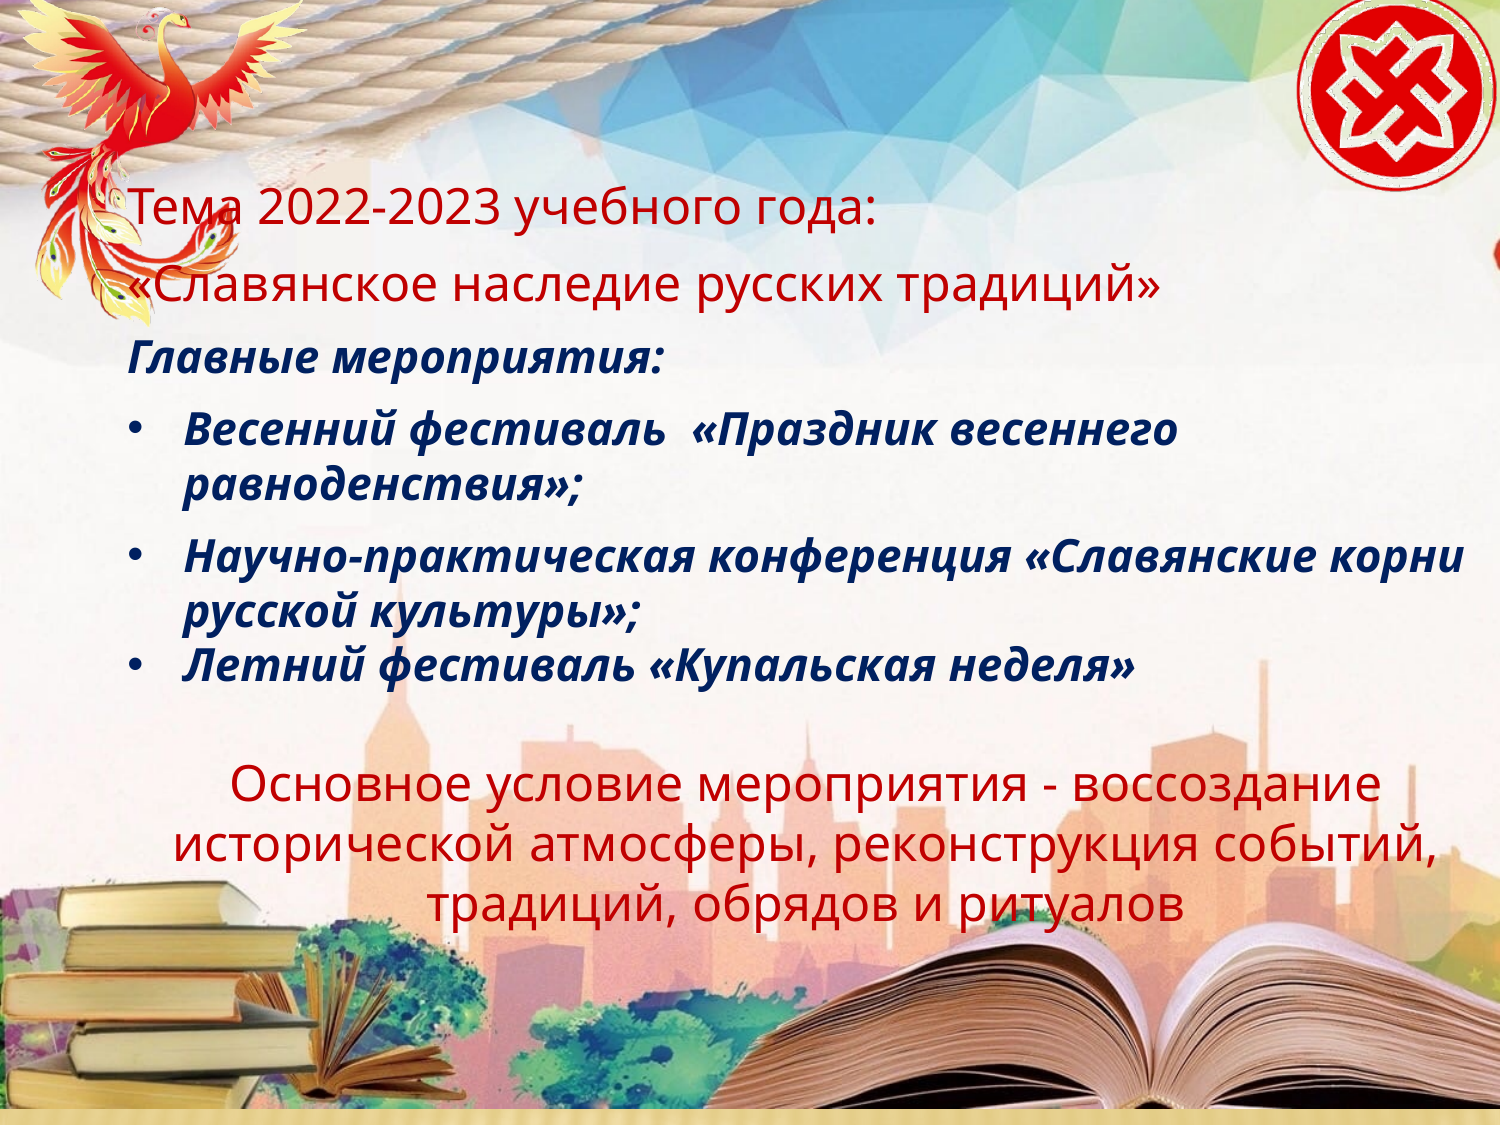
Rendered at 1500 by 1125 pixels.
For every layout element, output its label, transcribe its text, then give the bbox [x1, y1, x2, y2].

picture [0, 0, 1500, 1125]
text_box Тема 2022-2023 учебного года: «Славянское наследие русских традиций» Главные мероприятия: Весенний фестиваль «Праздник весеннего равноденствия»; Научно-практическая конференция «Славянские корни русской культуры»; Летний фестиваль «Купальская неделя» Основное условие мероприятия - воссоздание исторической атмосферы, реконструкция событий, традиций, обрядов и ритуалов [112, 16, 1500, 1009]
